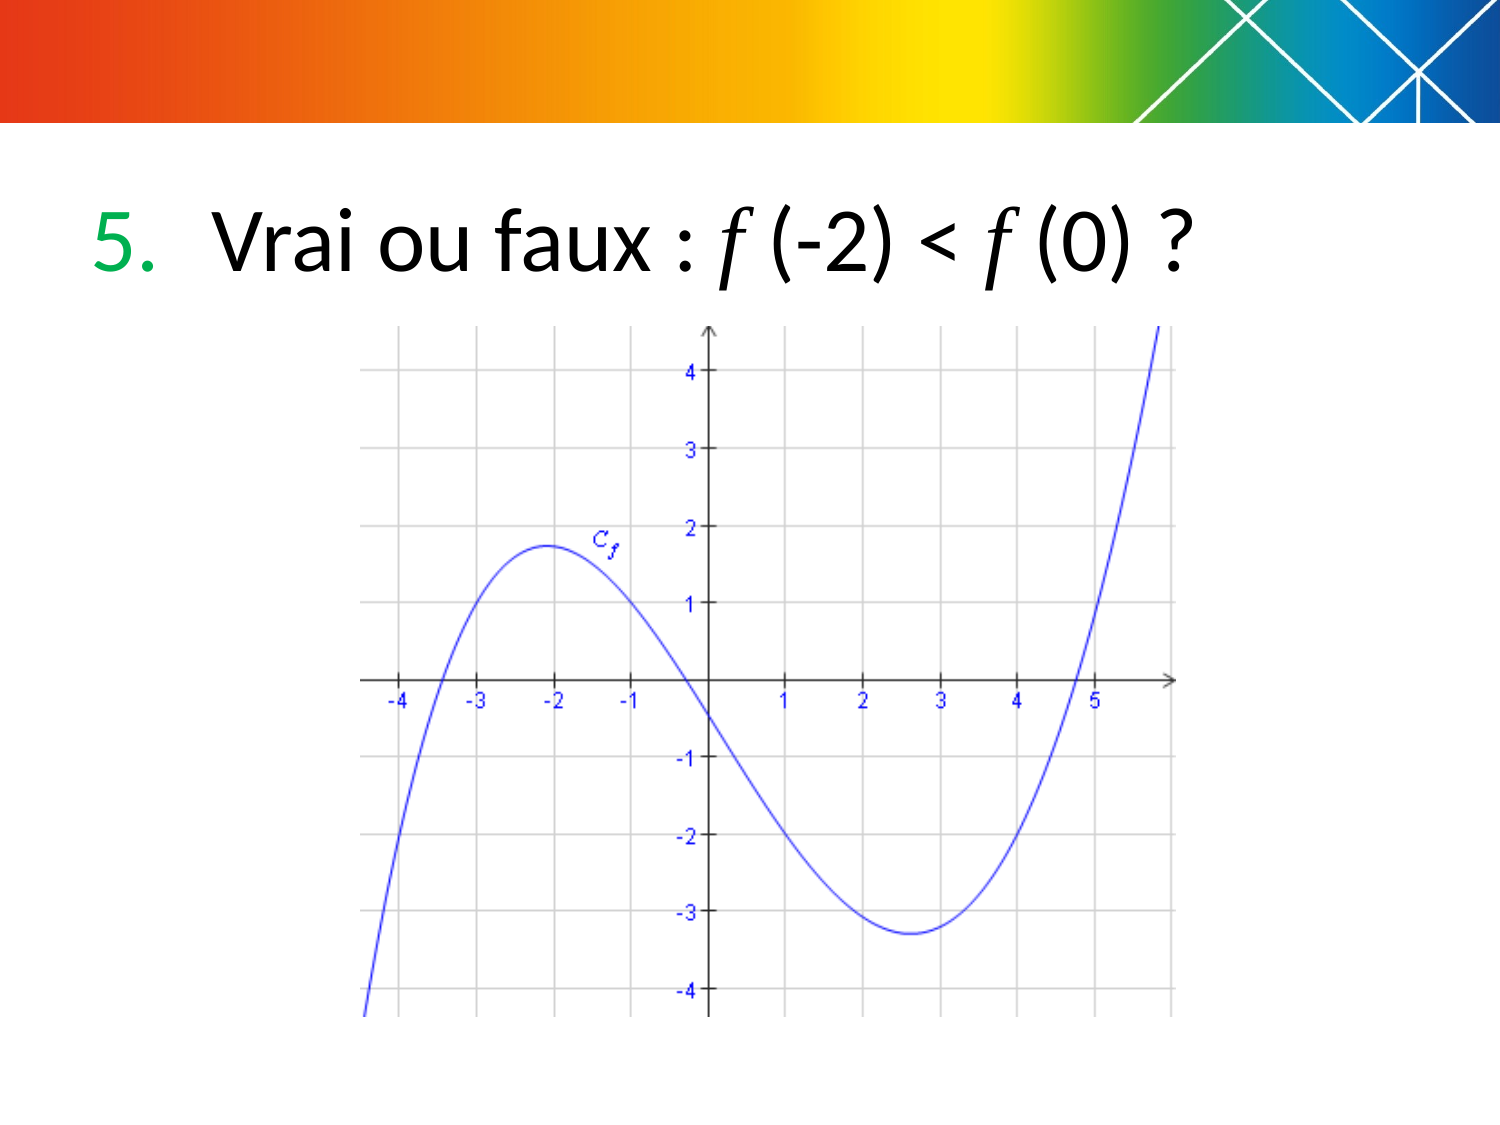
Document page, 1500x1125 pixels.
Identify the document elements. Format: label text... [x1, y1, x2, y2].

picture [360, 326, 1176, 1017]
picture [0, 0, 1359, 123]
title Vrai ou faux : f (-2) < f (0) ? [75, 163, 1426, 305]
picture [1340, 0, 1500, 123]
